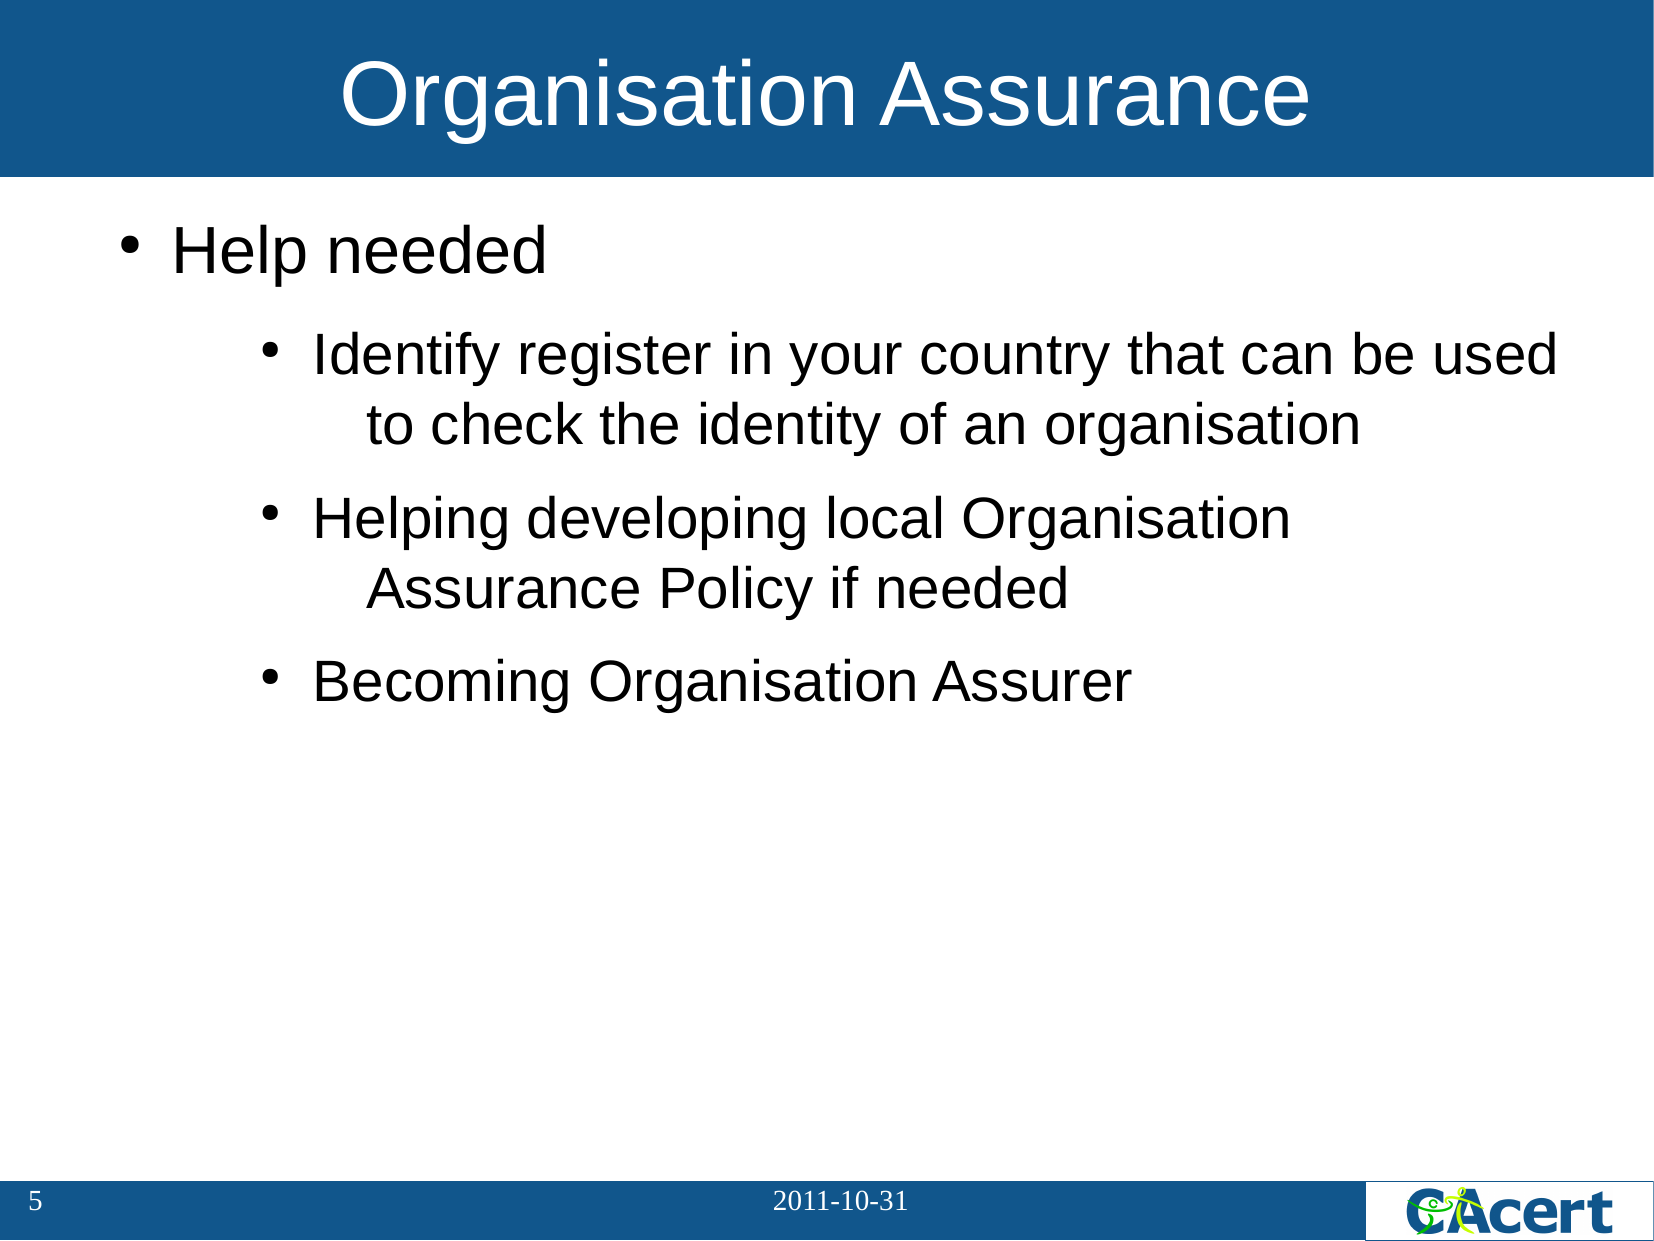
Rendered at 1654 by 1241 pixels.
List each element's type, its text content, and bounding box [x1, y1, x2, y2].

text_box 2011-10-31 [648, 1181, 1034, 1241]
picture [1406, 1186, 1613, 1235]
text_box <Nummer> [28, 1181, 414, 1241]
list Help needed Identify register in your country that can be used to check the identity of an organisation Helping developing local Organisation Assurance Policy if needed Becoming Organisation Assurer [82, 206, 1571, 714]
title Organisation Assurance [82, 33, 1571, 144]
